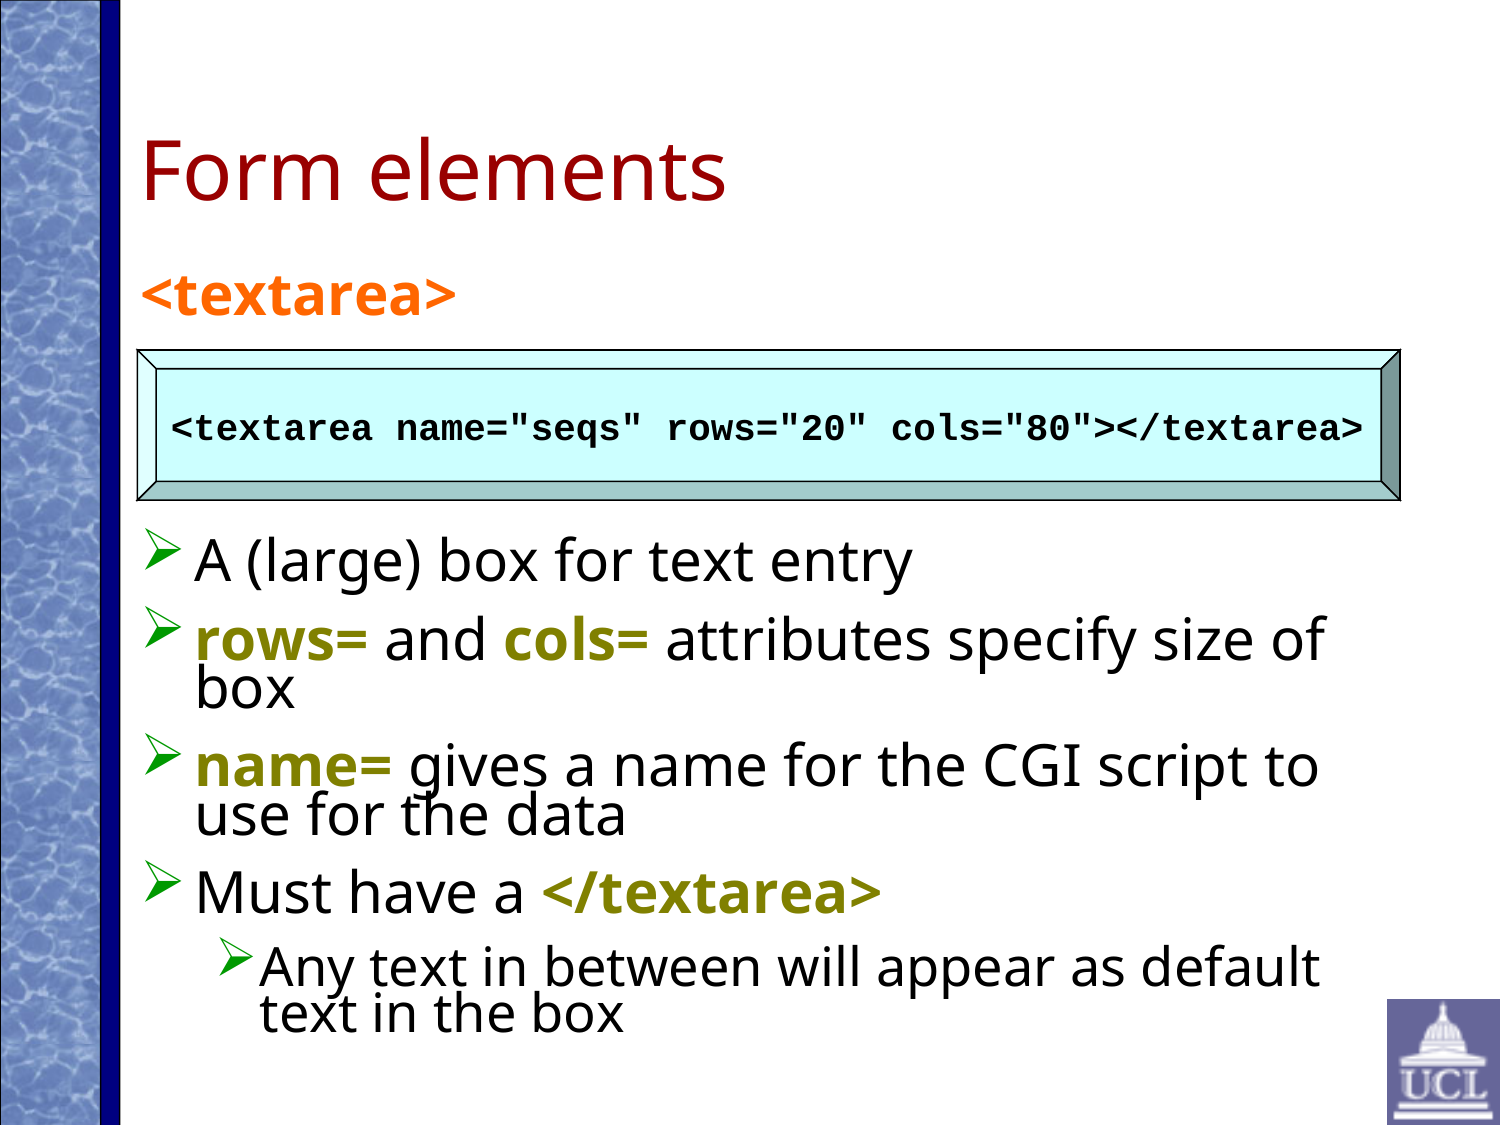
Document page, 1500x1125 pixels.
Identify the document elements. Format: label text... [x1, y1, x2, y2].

title Form elements [124, 37, 1413, 225]
picture [1, 1, 99, 1125]
list <textarea> A (large) box for text entry rows= and cols= attributes specify size of box name= gives a name for the CGI script to use for the data Must have a </textarea> Any text in between will appear as default text in the box [125, 249, 1417, 1109]
text_box <textarea name="seqs" rows="20" cols="80"></textarea> [157, 369, 1381, 481]
picture [1387, 999, 1500, 1125]
